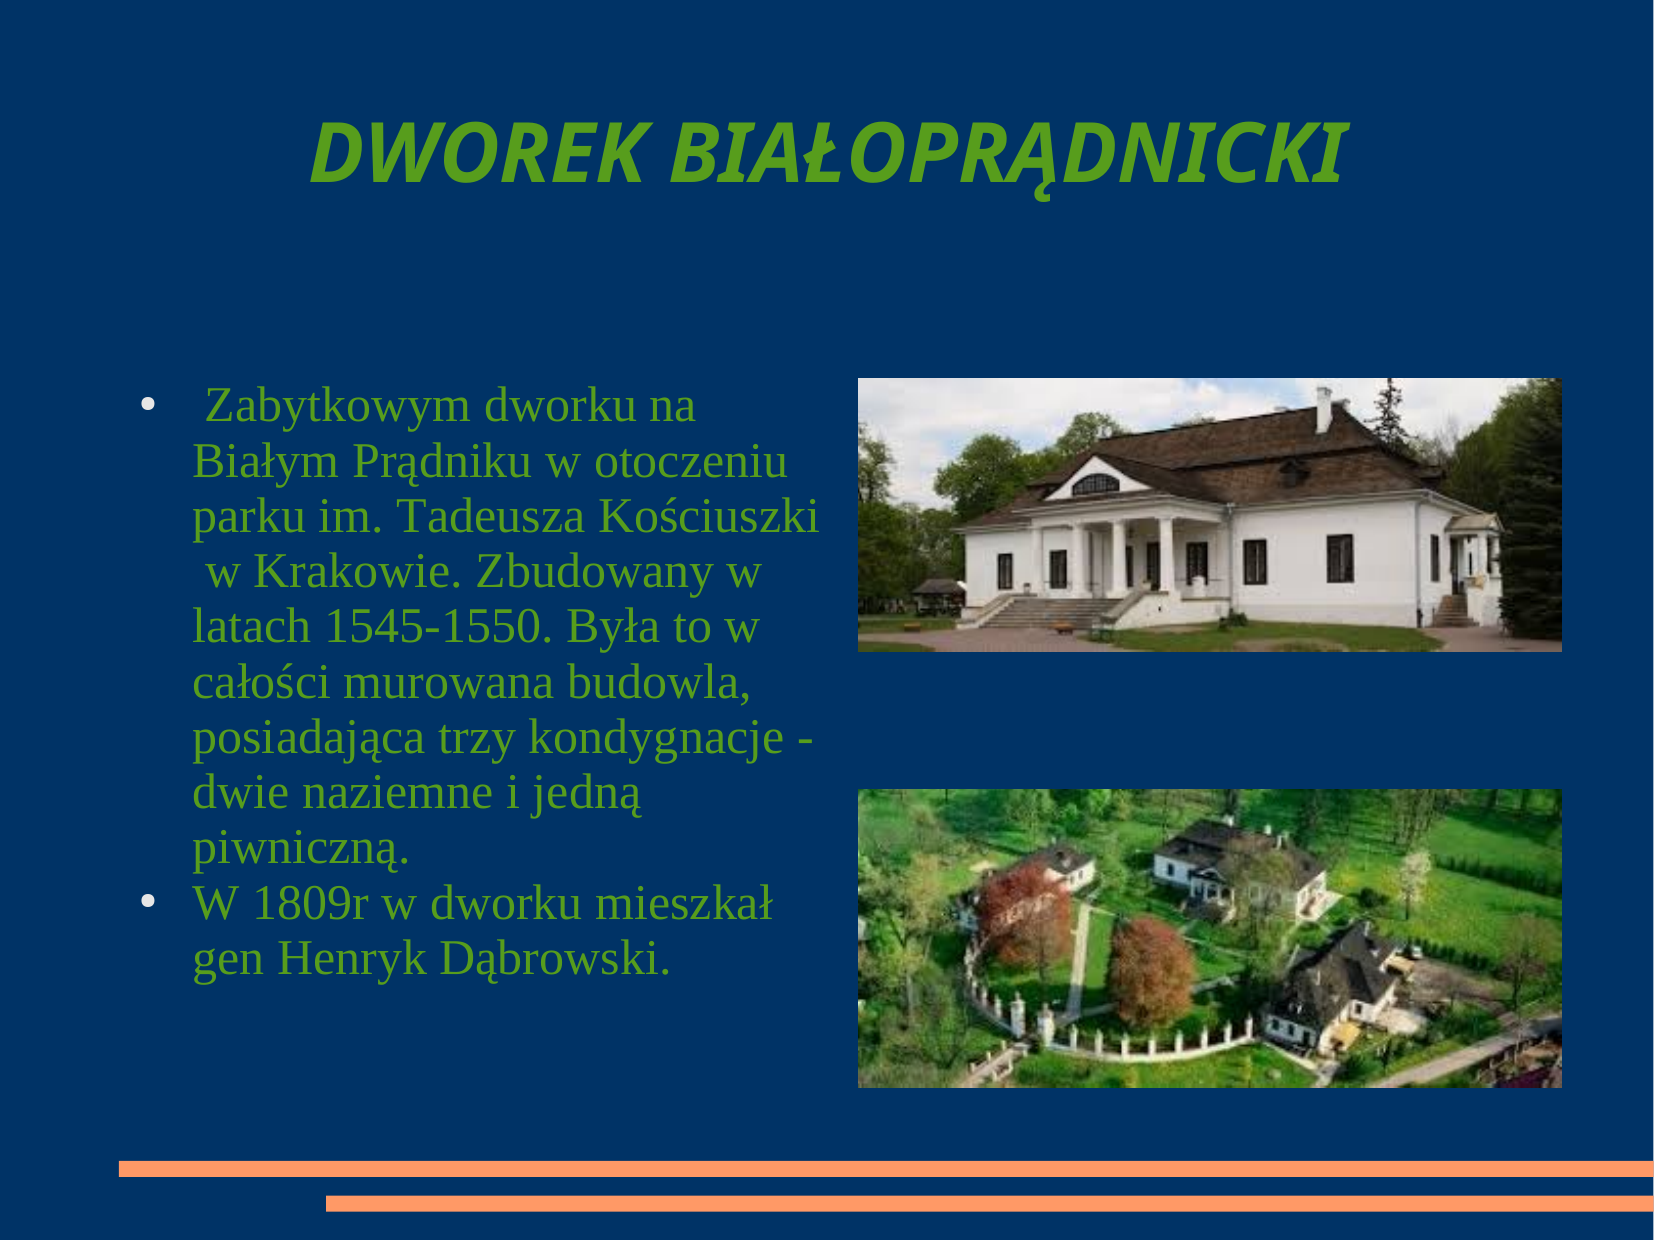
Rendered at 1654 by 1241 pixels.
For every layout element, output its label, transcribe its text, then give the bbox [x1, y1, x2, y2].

picture [858, 378, 1562, 652]
list Zabytkowym dworku na Białym Prądniku w otoczeniu parku im. Tadeusza Kościuszki w Krakowie. Zbudowany w latach 1545-1550. Była to w całości murowana budowla, posiadająca trzy kondygnacje - dwie naziemne i jedną piwniczną. W 1809r w dworku mieszkał gen Henryk Dąbrowski. [121, 322, 824, 1132]
title DWOREK BIAŁOPRĄDNICKI [121, 46, 1534, 254]
picture [858, 789, 1562, 1088]
